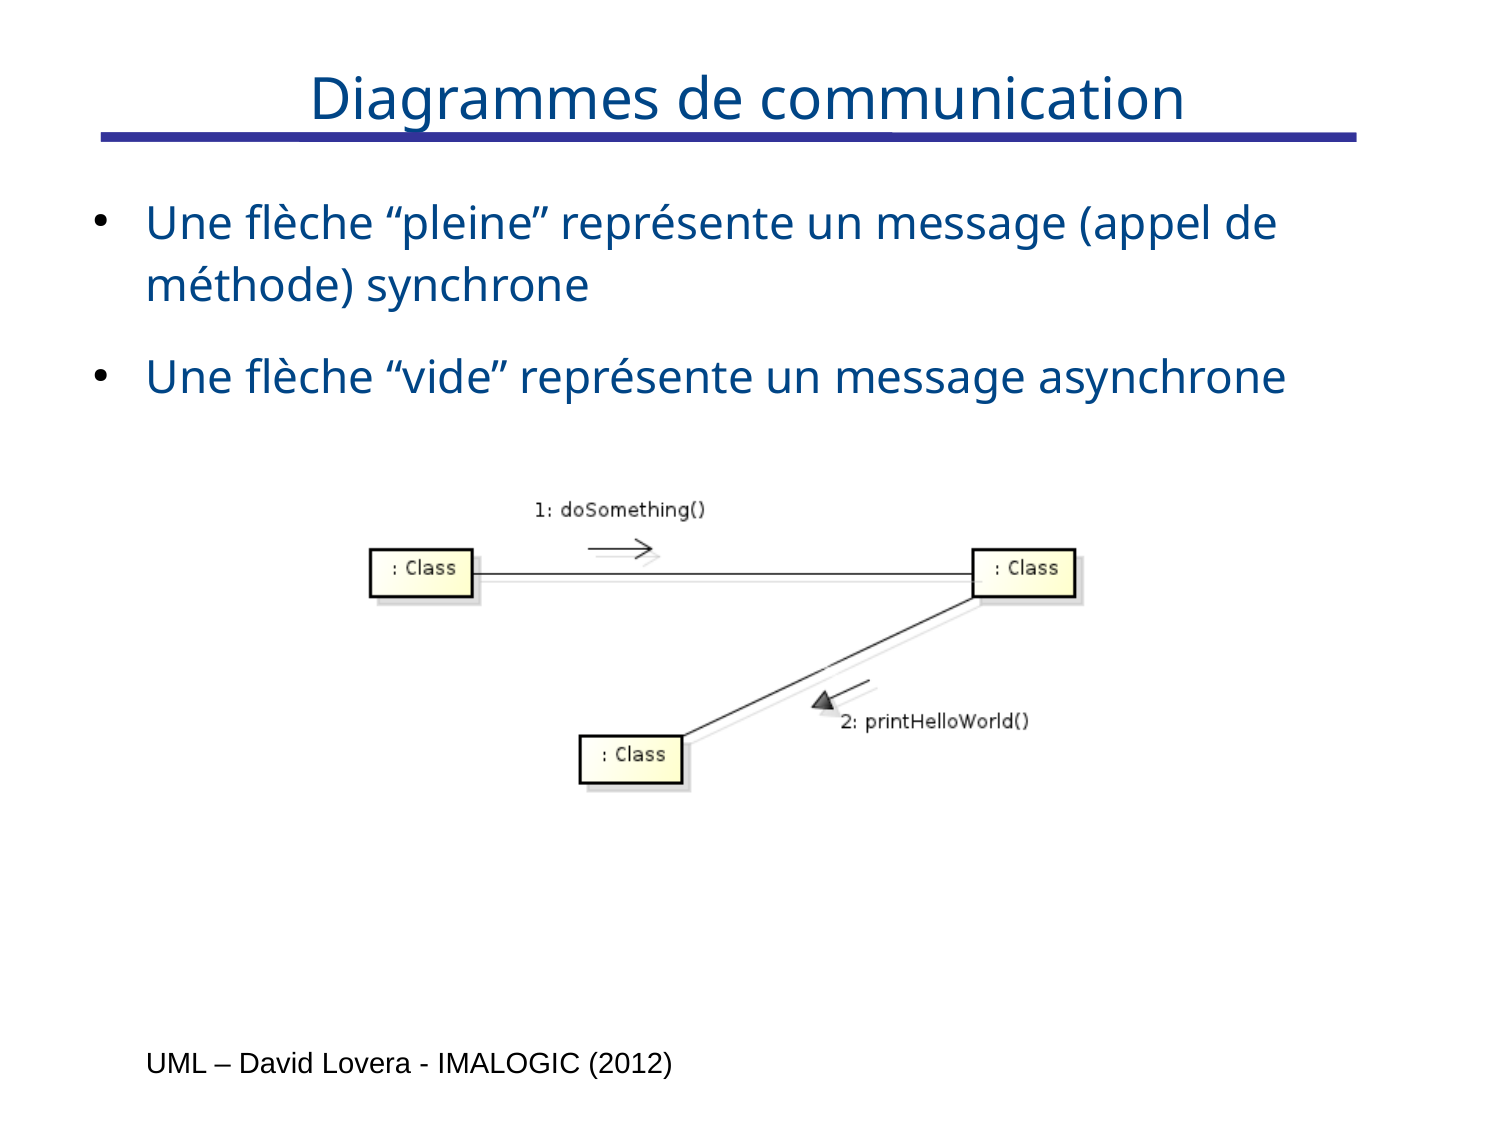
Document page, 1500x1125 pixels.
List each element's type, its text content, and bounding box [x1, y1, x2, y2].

list UML – David Lovera - IMALOGIC (2012) [74, 1047, 1425, 1087]
title Diagrammes de communication [73, 44, 1424, 150]
picture [352, 481, 1111, 811]
list Une flèche “pleine” représente un message (appel de méthode) synchrone Une flèche “vide” représente un message asynchrone [74, 190, 1425, 953]
